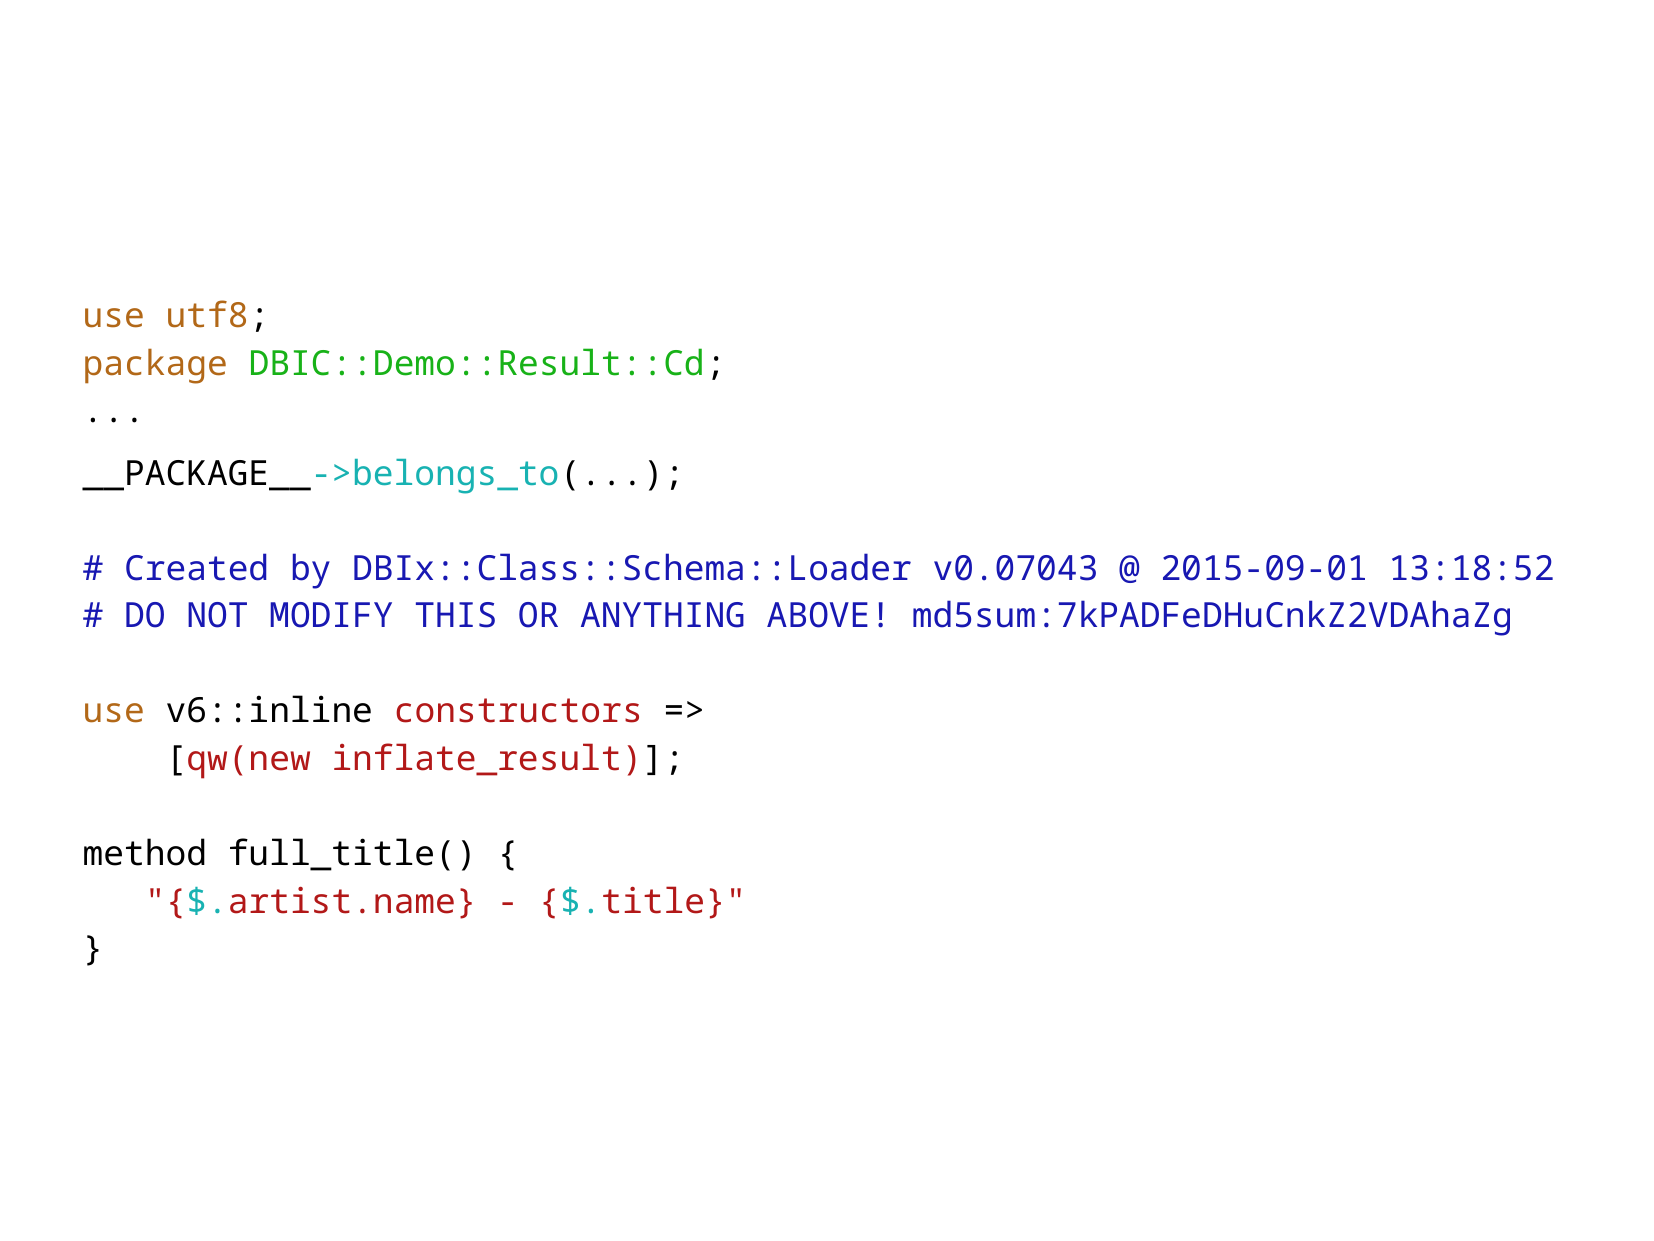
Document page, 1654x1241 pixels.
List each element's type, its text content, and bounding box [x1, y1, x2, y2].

list use utf8; package DBIC::Demo::Result::Cd; ... __PACKAGE__->belongs_to(...); # Created by DBIx::Class::Schema::Loader v0.07043 @ 2015-09-01 13:18:52 # DO NOT MODIFY THIS OR ANYTHING ABOVE! md5sum:7kPADFeDHuCnkZ2VDAhaZg use v6::inline constructors => [qw(new inflate_result)]; method full_title() { "{$.artist.name} - {$.title}" } [82, 290, 1571, 1010]
